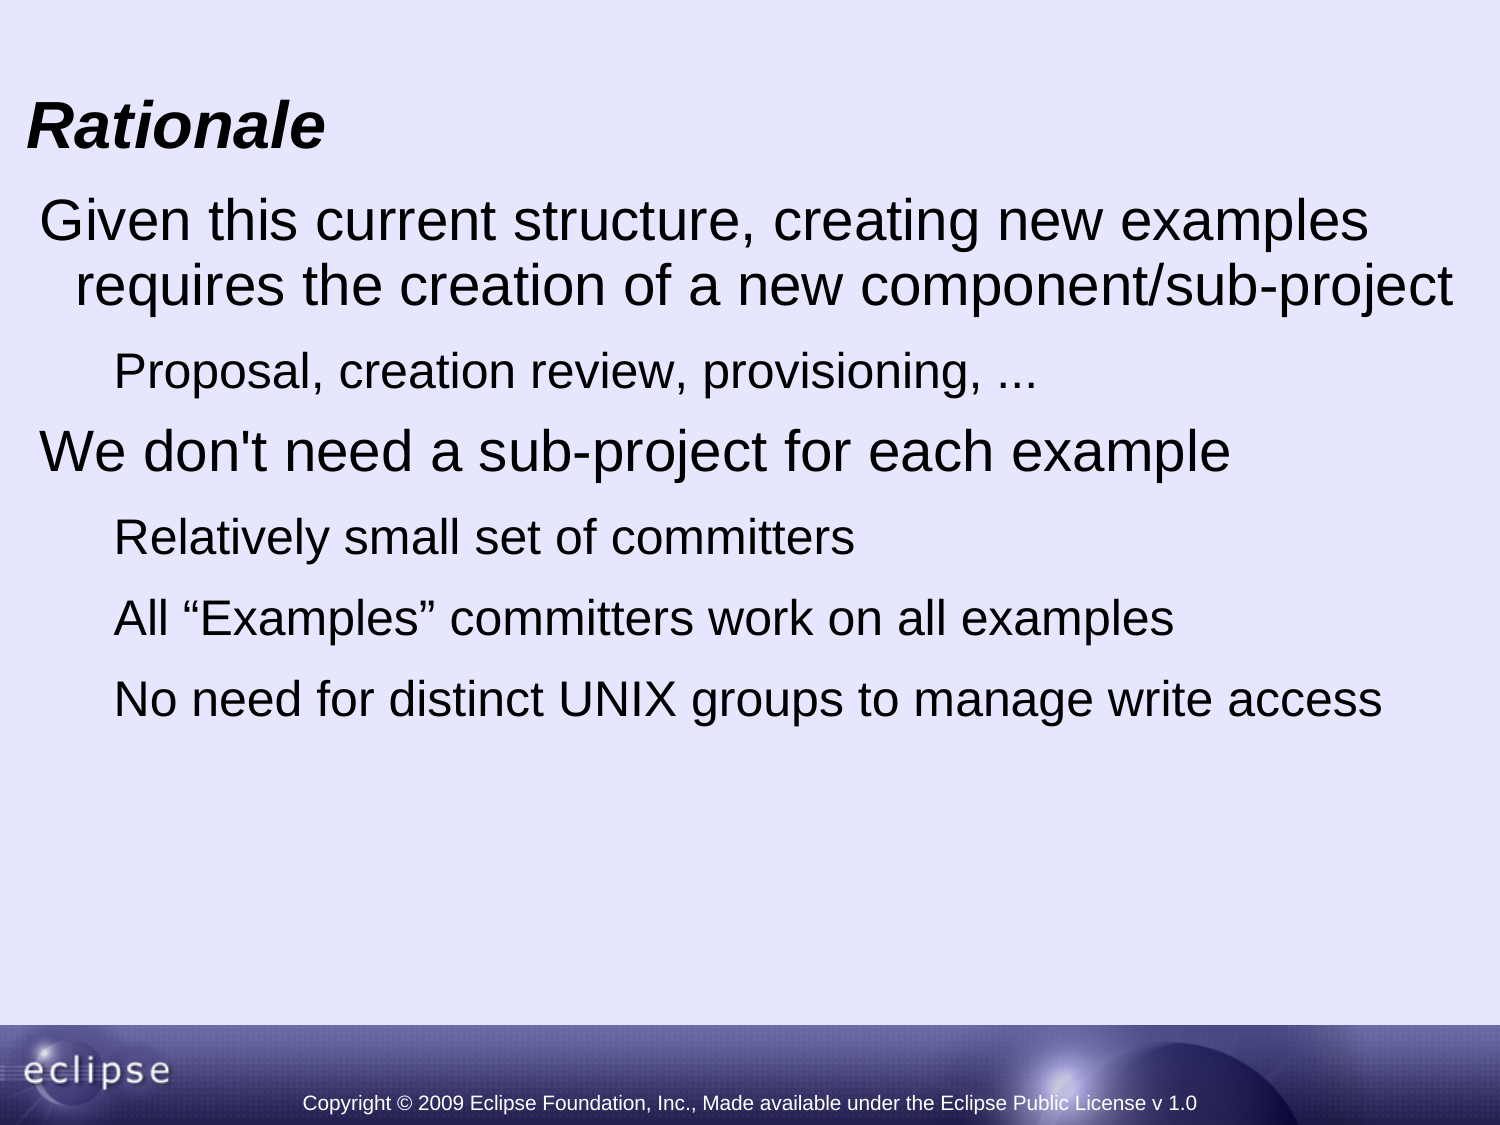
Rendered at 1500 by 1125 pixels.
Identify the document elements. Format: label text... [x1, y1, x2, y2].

list Given this current structure, creating new examples requires the creation of a new component/sub-project Proposal, creation review, provisioning, ... We don't need a sub-project for each example Relatively small set of committers All “Examples” committers work on all examples No need for distinct UNIX groups to manage write access [37, 187, 1463, 1006]
title Rationale [26, 77, 1474, 179]
picture [0, 1025, 1500, 1125]
